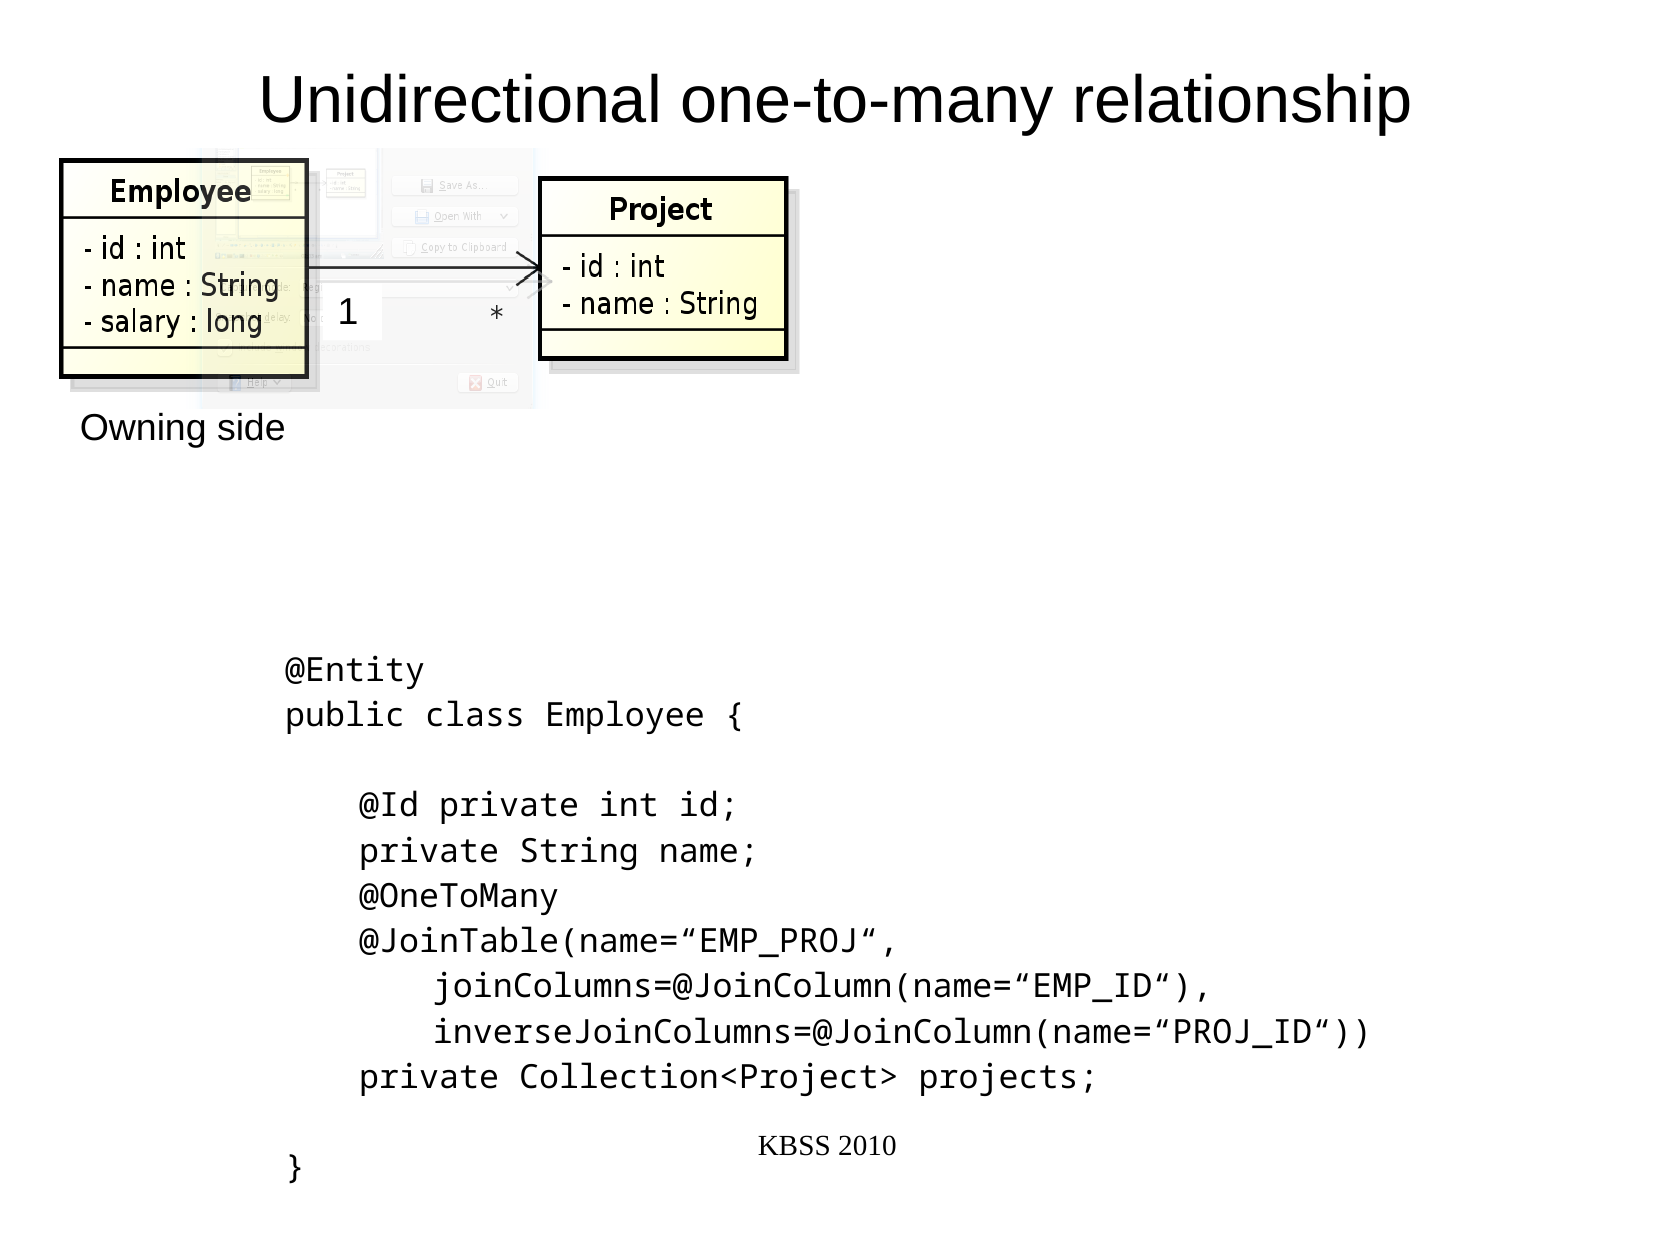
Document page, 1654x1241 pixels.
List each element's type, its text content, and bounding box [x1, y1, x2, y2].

text_box 1 [322, 283, 382, 341]
title Unidirectional one-to-many relationship [82, 3, 1571, 196]
text_box Owning side [64, 409, 301, 457]
picture [47, 148, 810, 409]
text_box @Entity public class Employee { @Id private int id; private String name; @OneToMany @JoinTable(name=“EMP_PROJ“, joinColumns=@JoinColumn(name=“EMP_ID“), inverseJoinColumns=@JoinColumn(name=“PROJ_ID“)) private Collection<Project> projects; } [270, 638, 1274, 1188]
